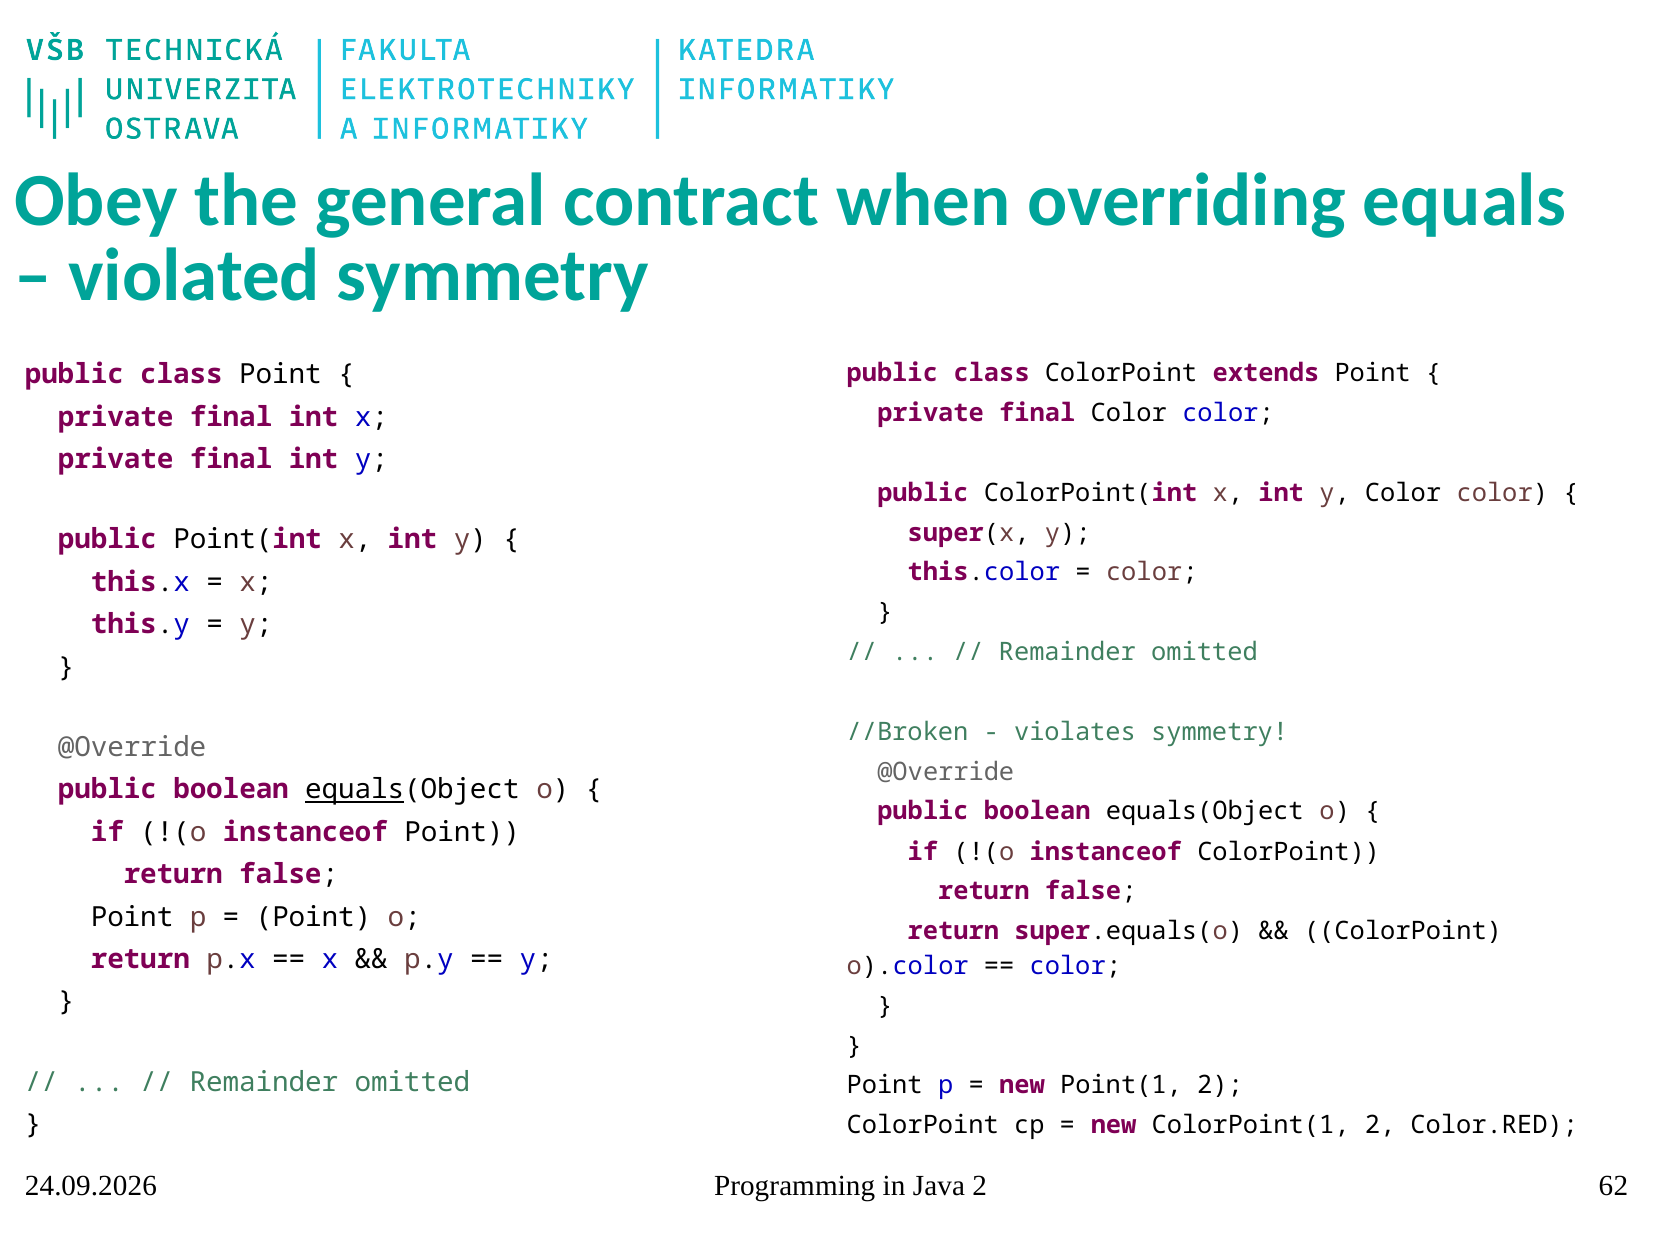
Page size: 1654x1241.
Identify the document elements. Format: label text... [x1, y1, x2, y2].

list public class ColorPoint extends Point { private final Color color; public ColorPoint(int x, int y, Color color) { super(x, y); this.color = color; } // ... // Remainder omitted //Broken - violates symmetry! @Override public boolean equals(Object o) { if (!(o instanceof ColorPoint)) return false; return super.equals(o) && ((ColorPoint) o).color == color; } } Point p = new Point(1, 2); ColorPoint cp = new ColorPoint(1, 2, Color.RED); [846, 354, 1630, 1146]
title Obey the general contract when overriding equals – violated symmetry [14, 165, 1619, 319]
picture [26, 31, 894, 139]
list public class Point { private final int x; private final int y; public Point(int x, int y) { this.x = x; this.y = y; } @Override public boolean equals(Object o) { if (!(o instanceof Point)) return false; Point p = (Point) o; return p.x == x && p.y == y; } // ... // Remainder omitted } [24, 354, 808, 1146]
